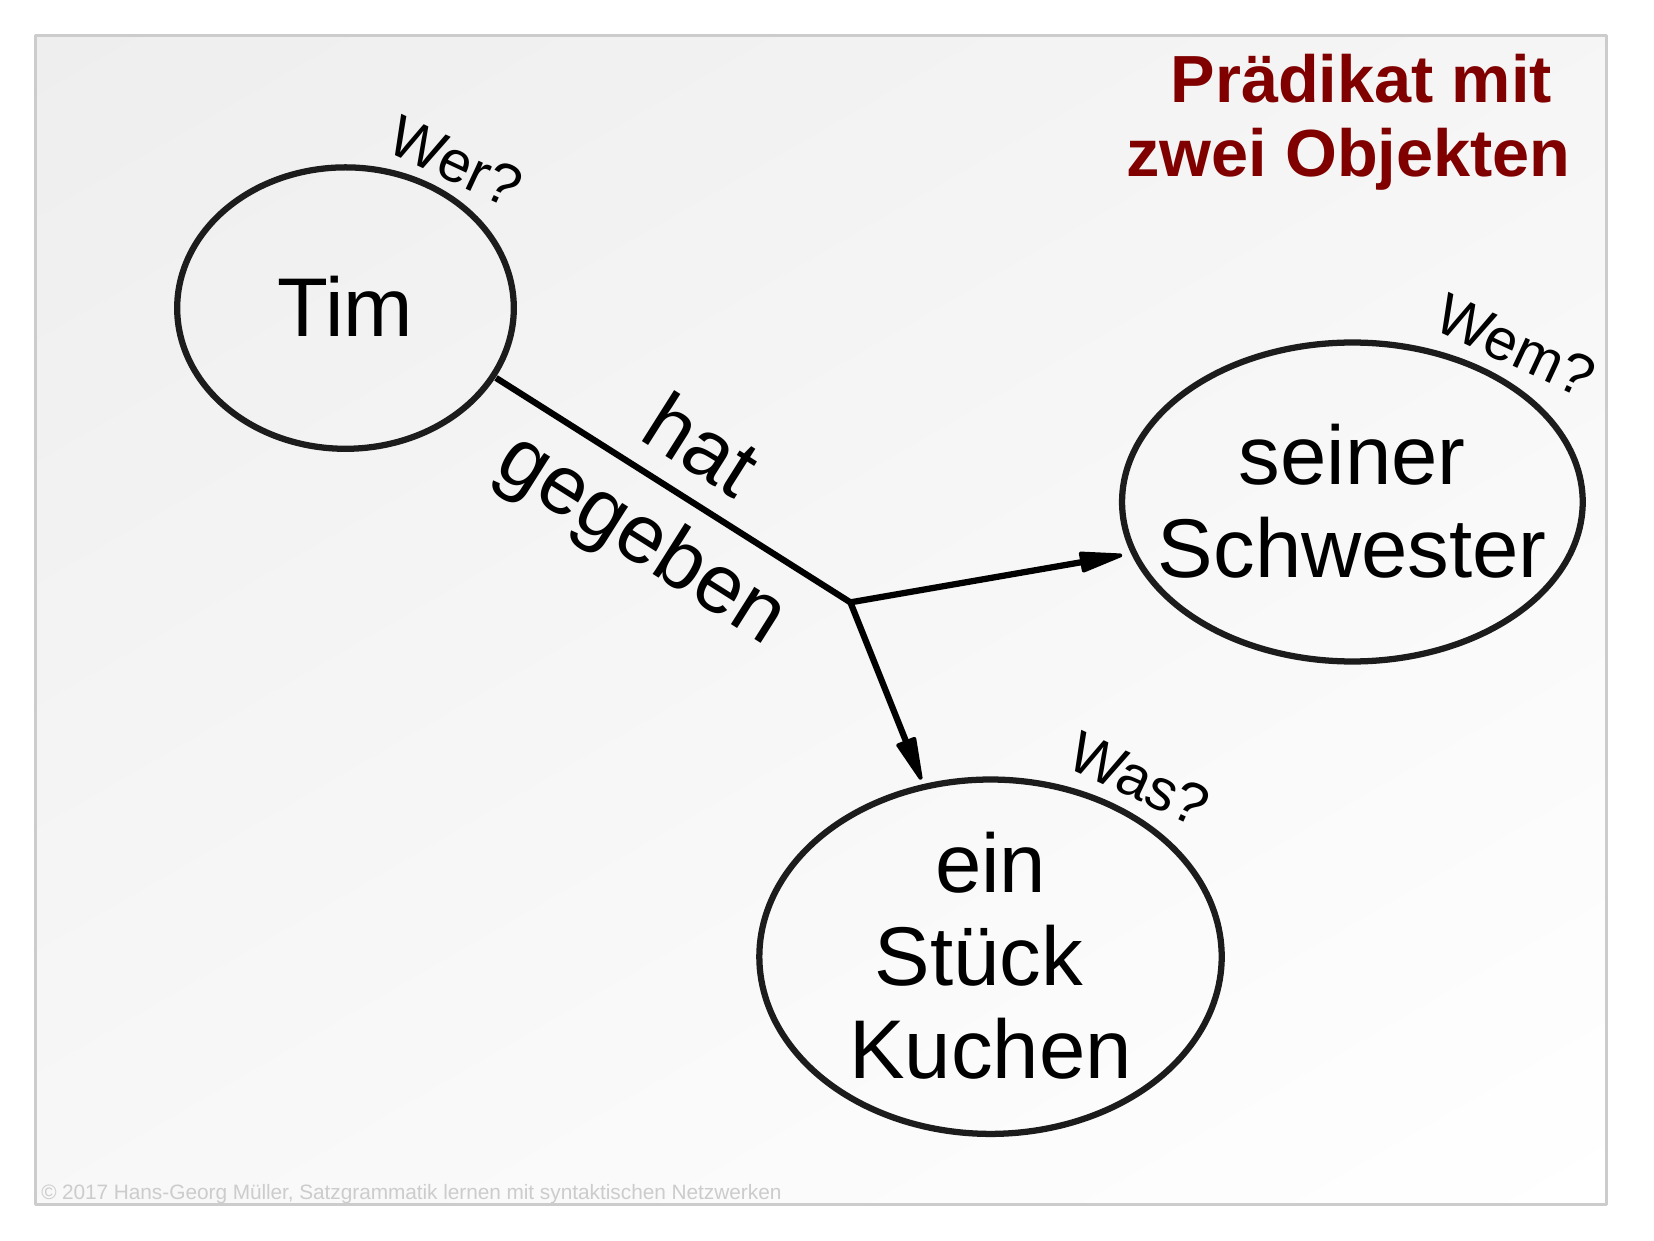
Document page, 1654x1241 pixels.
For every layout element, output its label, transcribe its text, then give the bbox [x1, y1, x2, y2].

text_box Was? [1042, 705, 1264, 866]
text_box Tim [177, 167, 514, 449]
text_box Wer? [362, 89, 558, 238]
title Prädikat mit zwei Objekten [82, 41, 1571, 192]
text_box ein Stück Kuchen [759, 779, 1222, 1134]
text_box seiner Schwester [1122, 342, 1583, 662]
text_box Wem? [1409, 267, 1631, 428]
